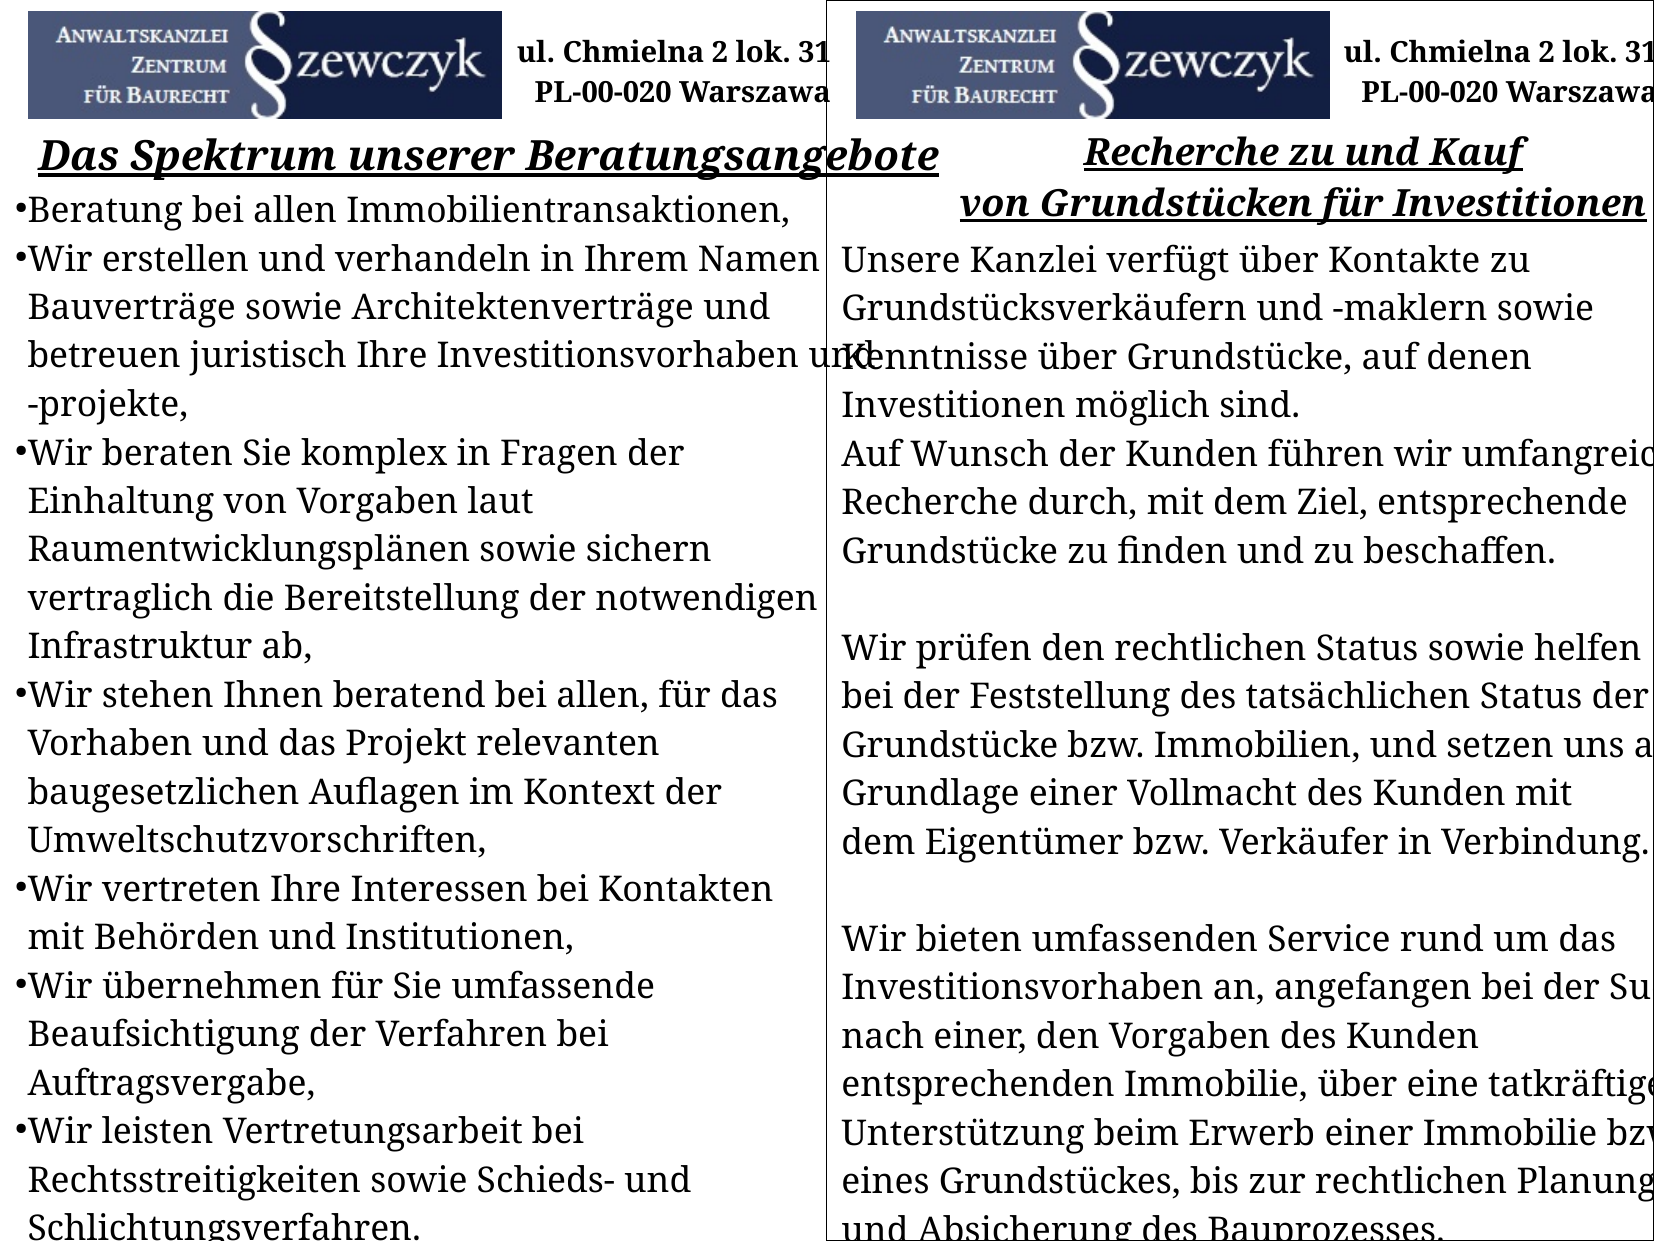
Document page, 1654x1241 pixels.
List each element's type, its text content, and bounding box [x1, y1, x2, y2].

text_box ul. Chmielna 2 lok. 31 PL-00-020 Warszawa [1328, 24, 1654, 119]
picture [856, 11, 1330, 119]
text_box [826, 0, 1654, 227]
text_box Recherche zu und Kauf von Grundstücken für Investitionen [944, 119, 1569, 227]
text_box [1569, 119, 1654, 227]
text_box Unsere Kanzlei verfügt über Kontakte zu Grundstücksverkäufern und -maklern sowie Kenntnisse über Grundstücke, auf denen Investitionen möglich sind. Auf Wunsch der Kunden führen wir umfangreiche Recherche durch, mit dem Ziel, entsprechende Grundstücke zu finden und zu beschaffen. Wir prüfen den rechtlichen Status sowie helfen bei der Feststellung des tatsächlichen Status der Grundstücke bzw. Immobilien, und setzen uns auf Grundlage einer Vollmacht des Kunden mit dem Eigentümer bzw. Verkäufer in Verbindung. Wir bieten umfassenden Service rund um das Investitionsvorhaben an, angefangen bei der Suche nach einer, den Vorgaben des Kunden entsprechenden Immobilie, über eine tatkräftige Unterstützung beim Erwerb einer Immobilie bzw. eines Grundstückes, bis zur rechtlichen Planung und Absicherung des Bauprozesses. [826, 227, 1654, 1241]
text_box [834, 150, 841, 158]
text_box Das Spektrum unserer Beratungsangebote [23, 118, 827, 189]
text_box Beratung bei allen Immobilientransaktionen, Wir erstellen und verhandeln in Ihrem Namen Bauverträge sowie Architektenverträge und betreuen juristisch Ihre Investitionsvorhaben und -projekte, Wir beraten Sie komplex in Fragen der Einhaltung von Vorgaben laut Raumentwicklungsplänen sowie sichern vertraglich die Bereitstellung der notwendigen Infrastruktur ab, Wir stehen Ihnen beratend bei allen, für das Vorhaben und das Projekt relevanten baugesetzlichen Auflagen im Kontext der Umweltschutzvorschriften, Wir vertreten Ihre Interessen bei Kontakten mit Behörden und Institutionen, Wir übernehmen für Sie umfassende Beaufsichtigung der Verfahren bei Auftragsvergabe, Wir leisten Vertretungsarbeit bei Rechtsstreitigkeiten sowie Schieds- und Schlichtungsverfahren. [0, 177, 817, 1238]
picture [28, 11, 502, 119]
text_box ul. Chmielna 2 lok. 31 PL-00-020 Warszawa [501, 24, 827, 119]
